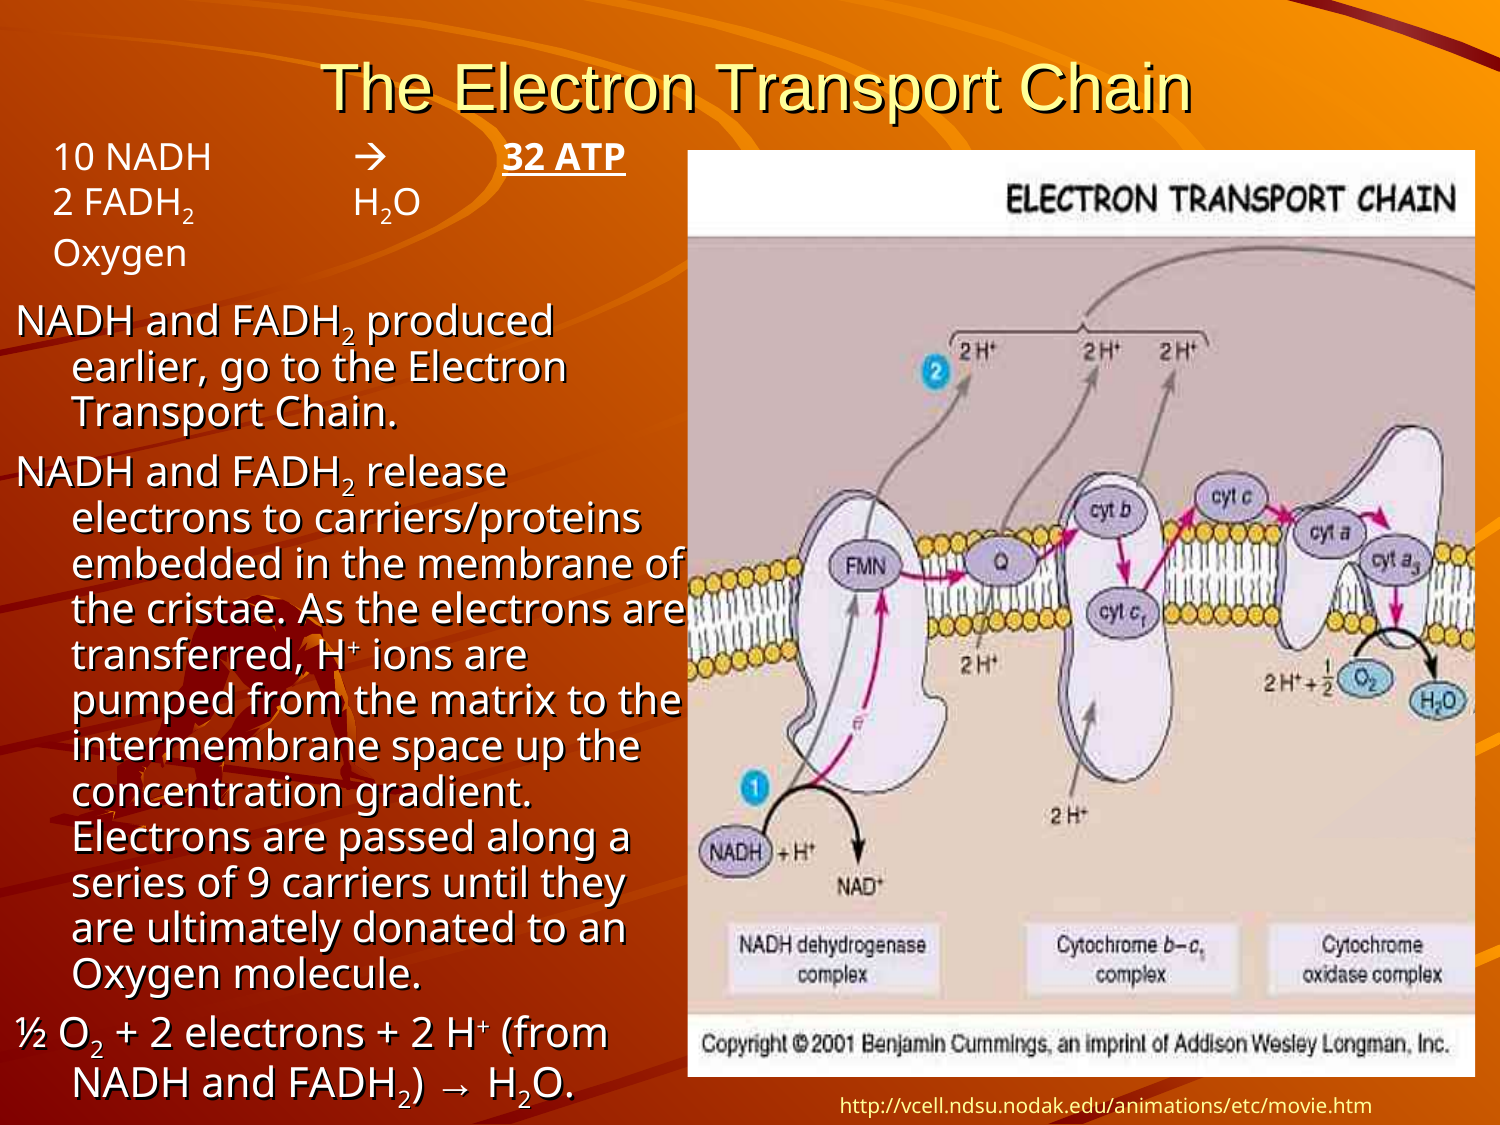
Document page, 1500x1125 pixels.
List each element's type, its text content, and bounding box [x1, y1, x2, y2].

text_box http://vcell.ndsu.nodak.edu/animations/etc/movie.htm [824, 1084, 1388, 1125]
text_box 10 NADH  32 ATP 2 FADH2 H2O Oxygen [37, 124, 738, 282]
list NADH and FADH2 produced earlier, go to the Electron Transport Chain. NADH and FADH2 release electrons to carriers/proteins embedded in the membrane of the cristae. As the electrons are transferred, H+ ions are pumped from the matrix to the intermembrane space up the concentration gradient. Electrons are passed along a series of 9 carriers until they are ultimately donated to an Oxygen molecule. ½ O2 + 2 electrons + 2 H+ (from NADH and FADH2) → H2O. [0, 287, 713, 1101]
title The Electron Transport Chain [37, 34, 1476, 133]
picture [687, 149, 1476, 1077]
text_box [1312, 712, 1476, 838]
